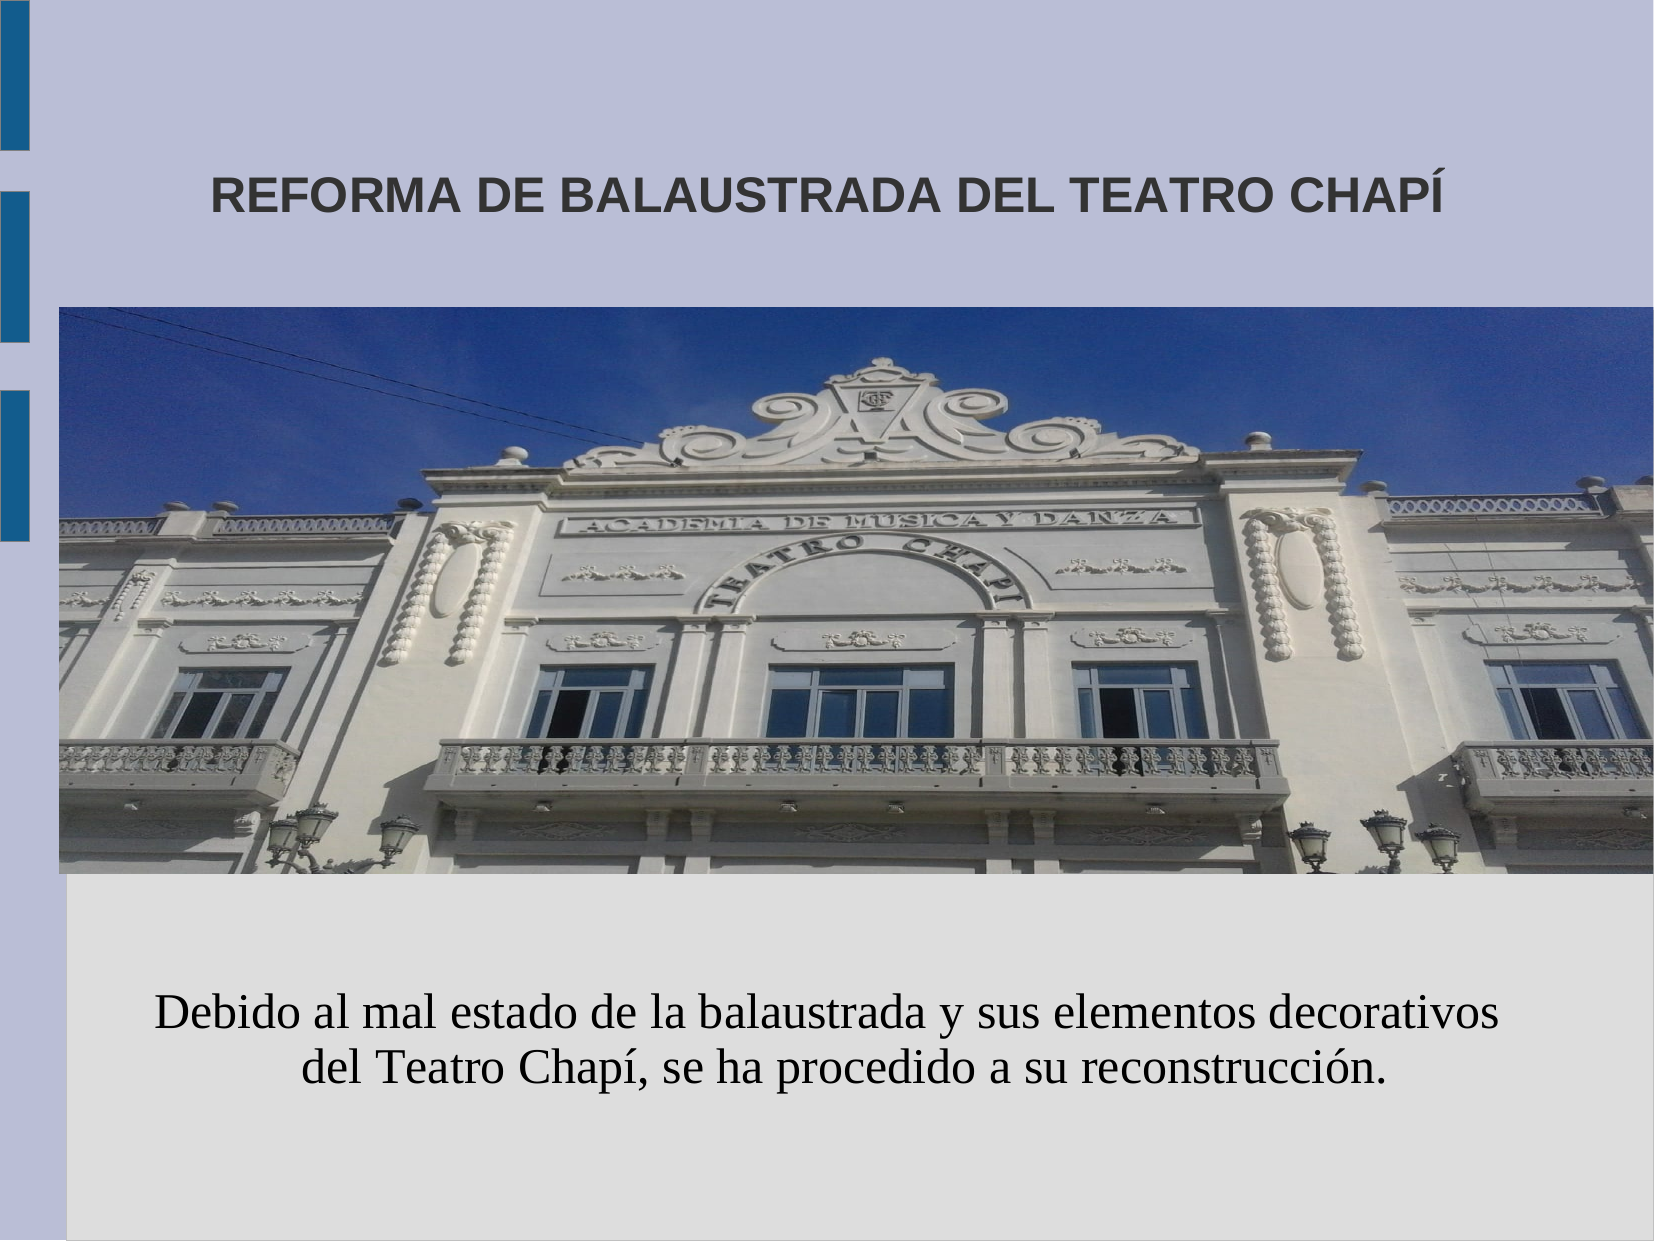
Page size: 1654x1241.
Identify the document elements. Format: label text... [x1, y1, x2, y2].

picture [59, 307, 1654, 875]
title REFORMA DE BALAUSTRADA DEL TEATRO CHAPÍ [121, 91, 1534, 299]
subtitle Debido al mal estado de la balaustrada y sus elementos decorativos del Teatro Chapí, se ha procedido a su reconstrucción. [121, 875, 1534, 1127]
